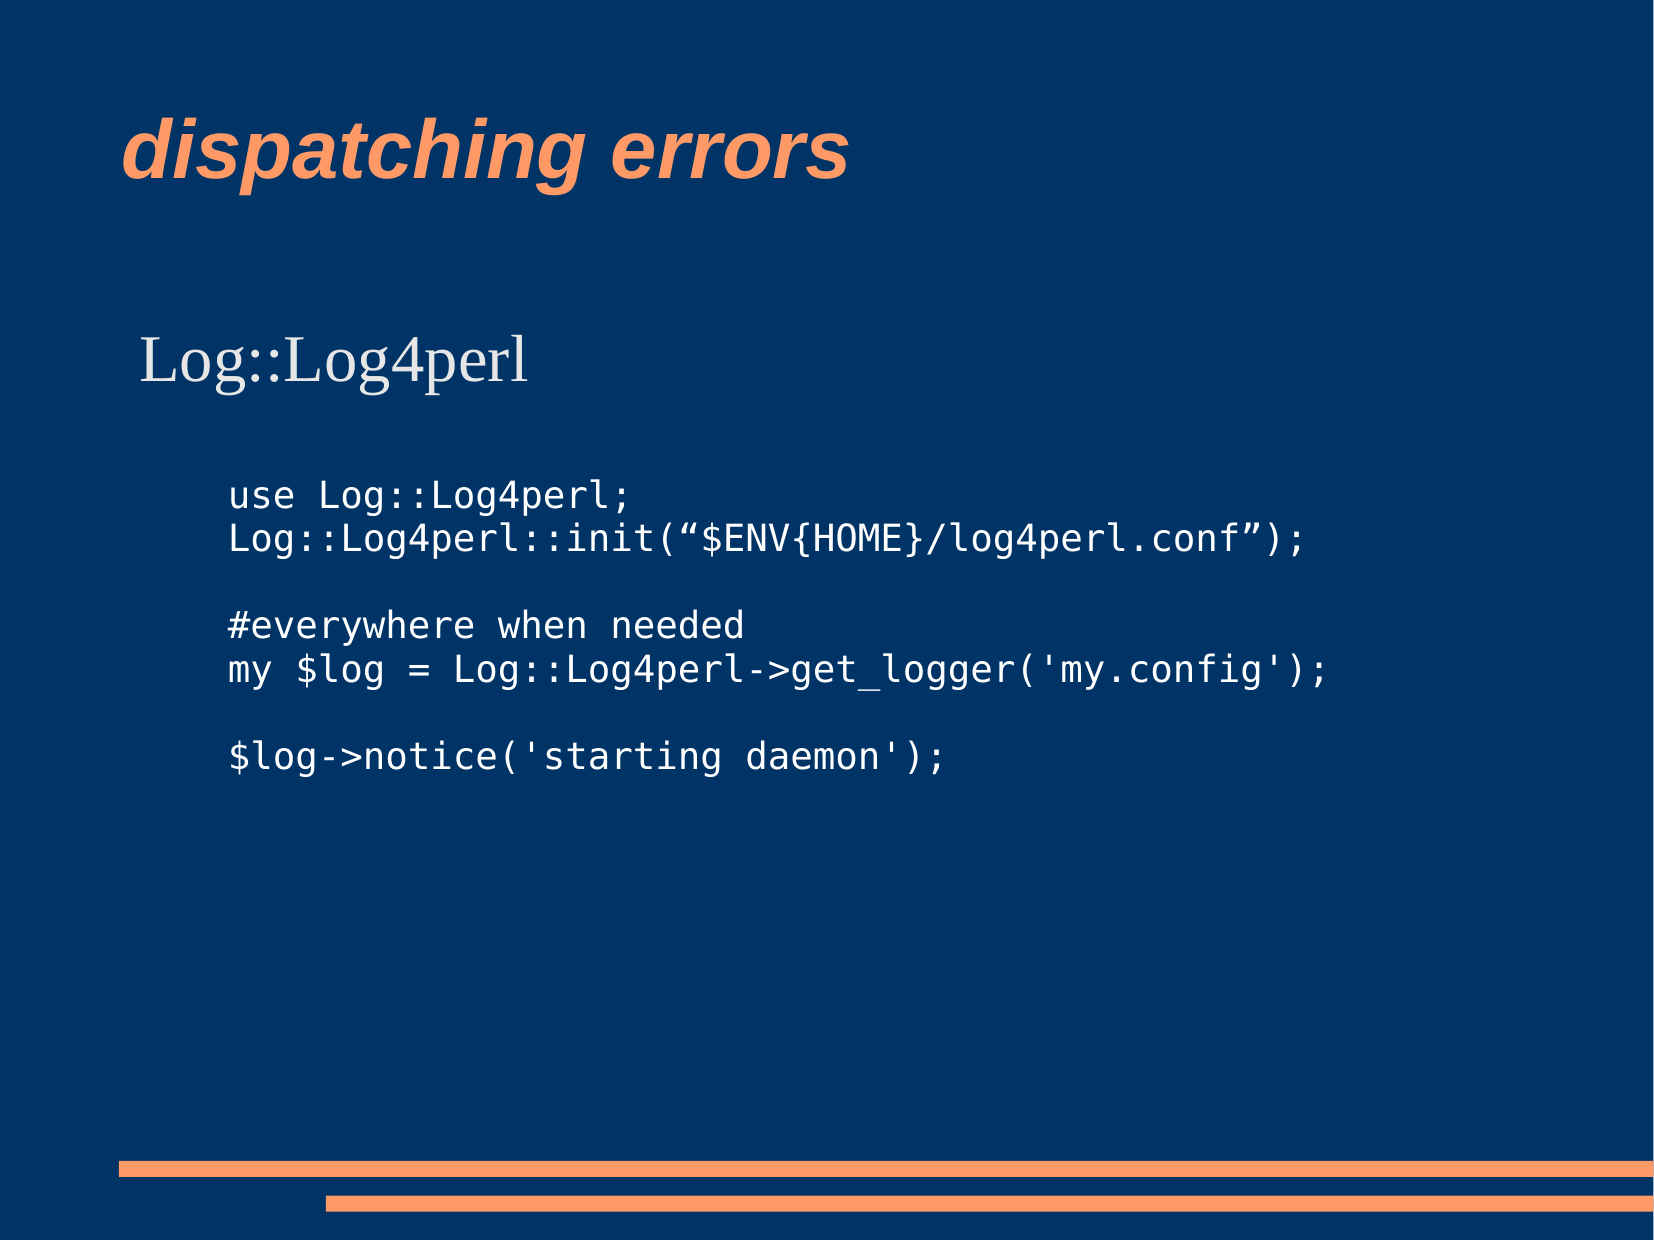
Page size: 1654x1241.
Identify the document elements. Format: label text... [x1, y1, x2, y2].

title dispatching errors [121, 46, 1534, 254]
text_box use Log::Log4perl; Log::Log4perl::init(“$ENV{HOME}/log4perl.conf”); #everywhere when needed my $log = Log::Log4perl->get_logger('my.config'); $log->notice('starting daemon'); [213, 466, 1346, 786]
list Log::Log4perl [121, 322, 1561, 1133]
